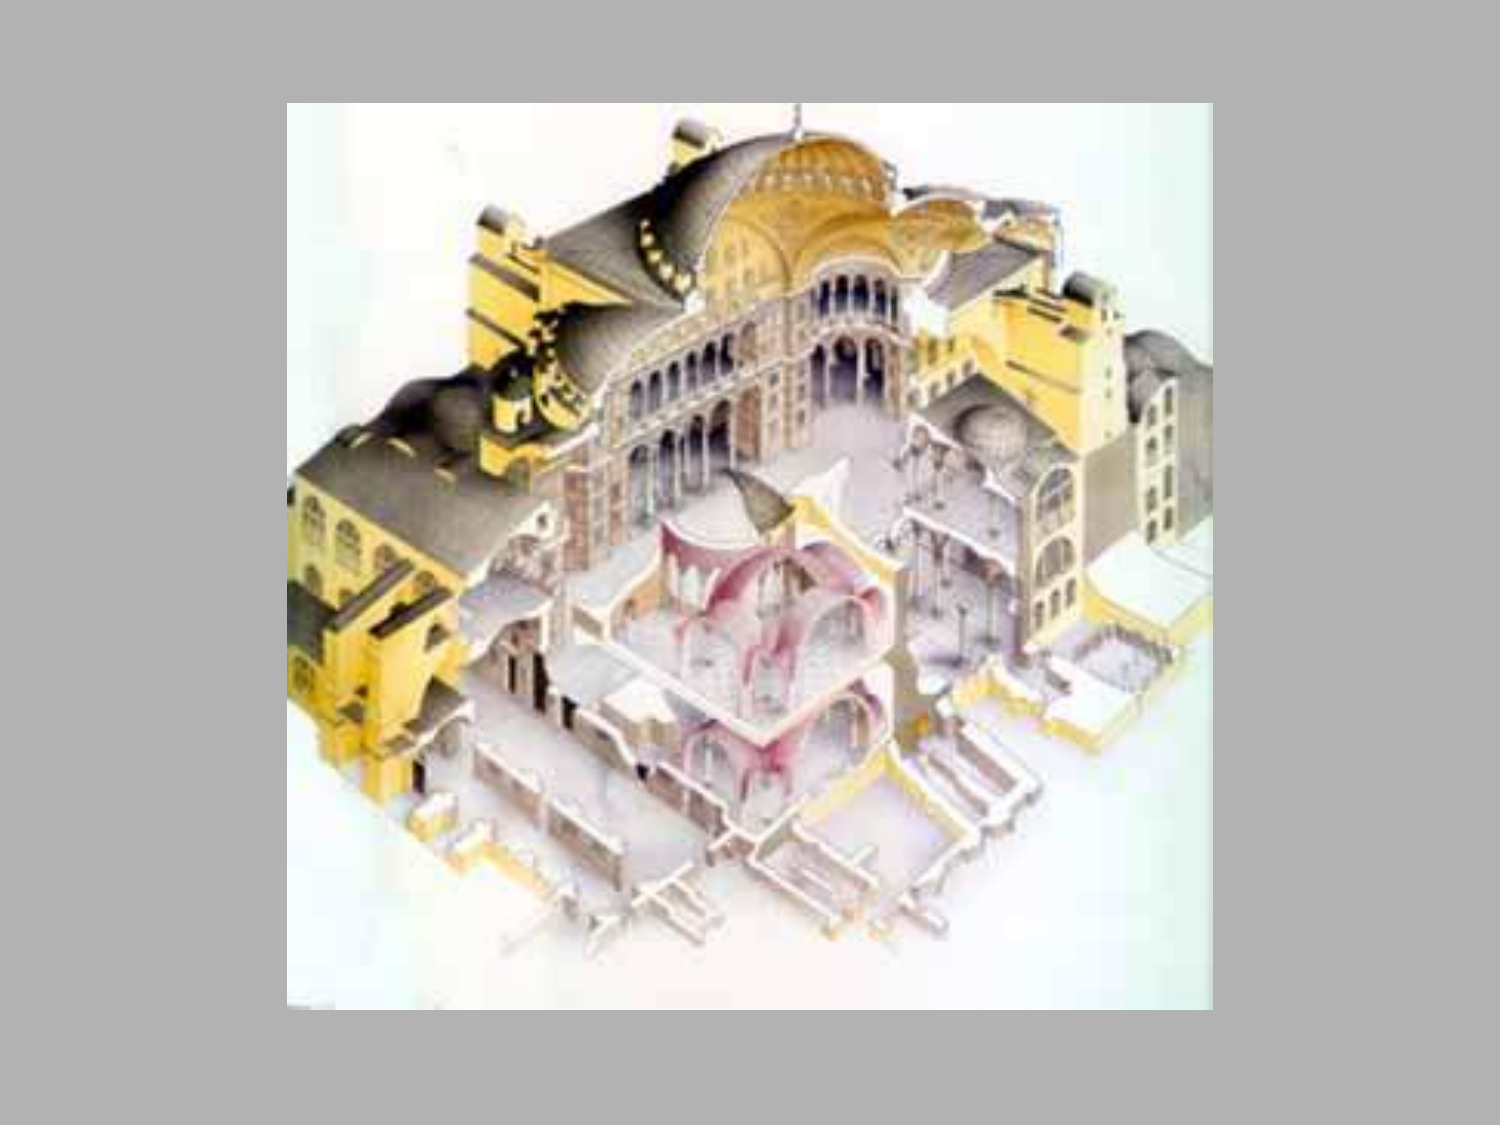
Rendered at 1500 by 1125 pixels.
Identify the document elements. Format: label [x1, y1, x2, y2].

picture [287, 103, 1213, 1010]
